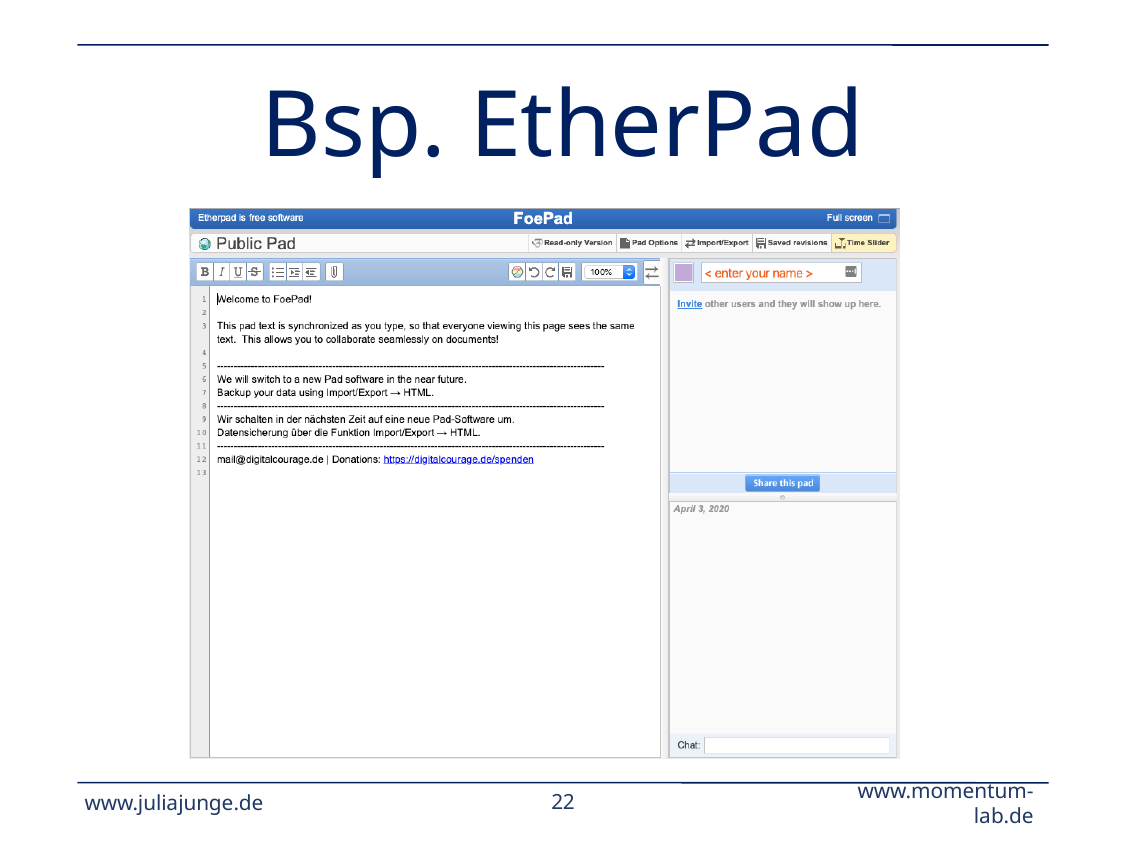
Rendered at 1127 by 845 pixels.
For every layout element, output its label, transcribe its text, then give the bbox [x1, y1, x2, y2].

picture [189, 208, 900, 759]
title Bsp. EtherPad [77, 44, 1049, 209]
slide_number www.momentum-lab.de [795, 780, 1049, 825]
slide_number www.juliajunge.de [69, 780, 331, 825]
slide_number <number> [436, 780, 690, 825]
